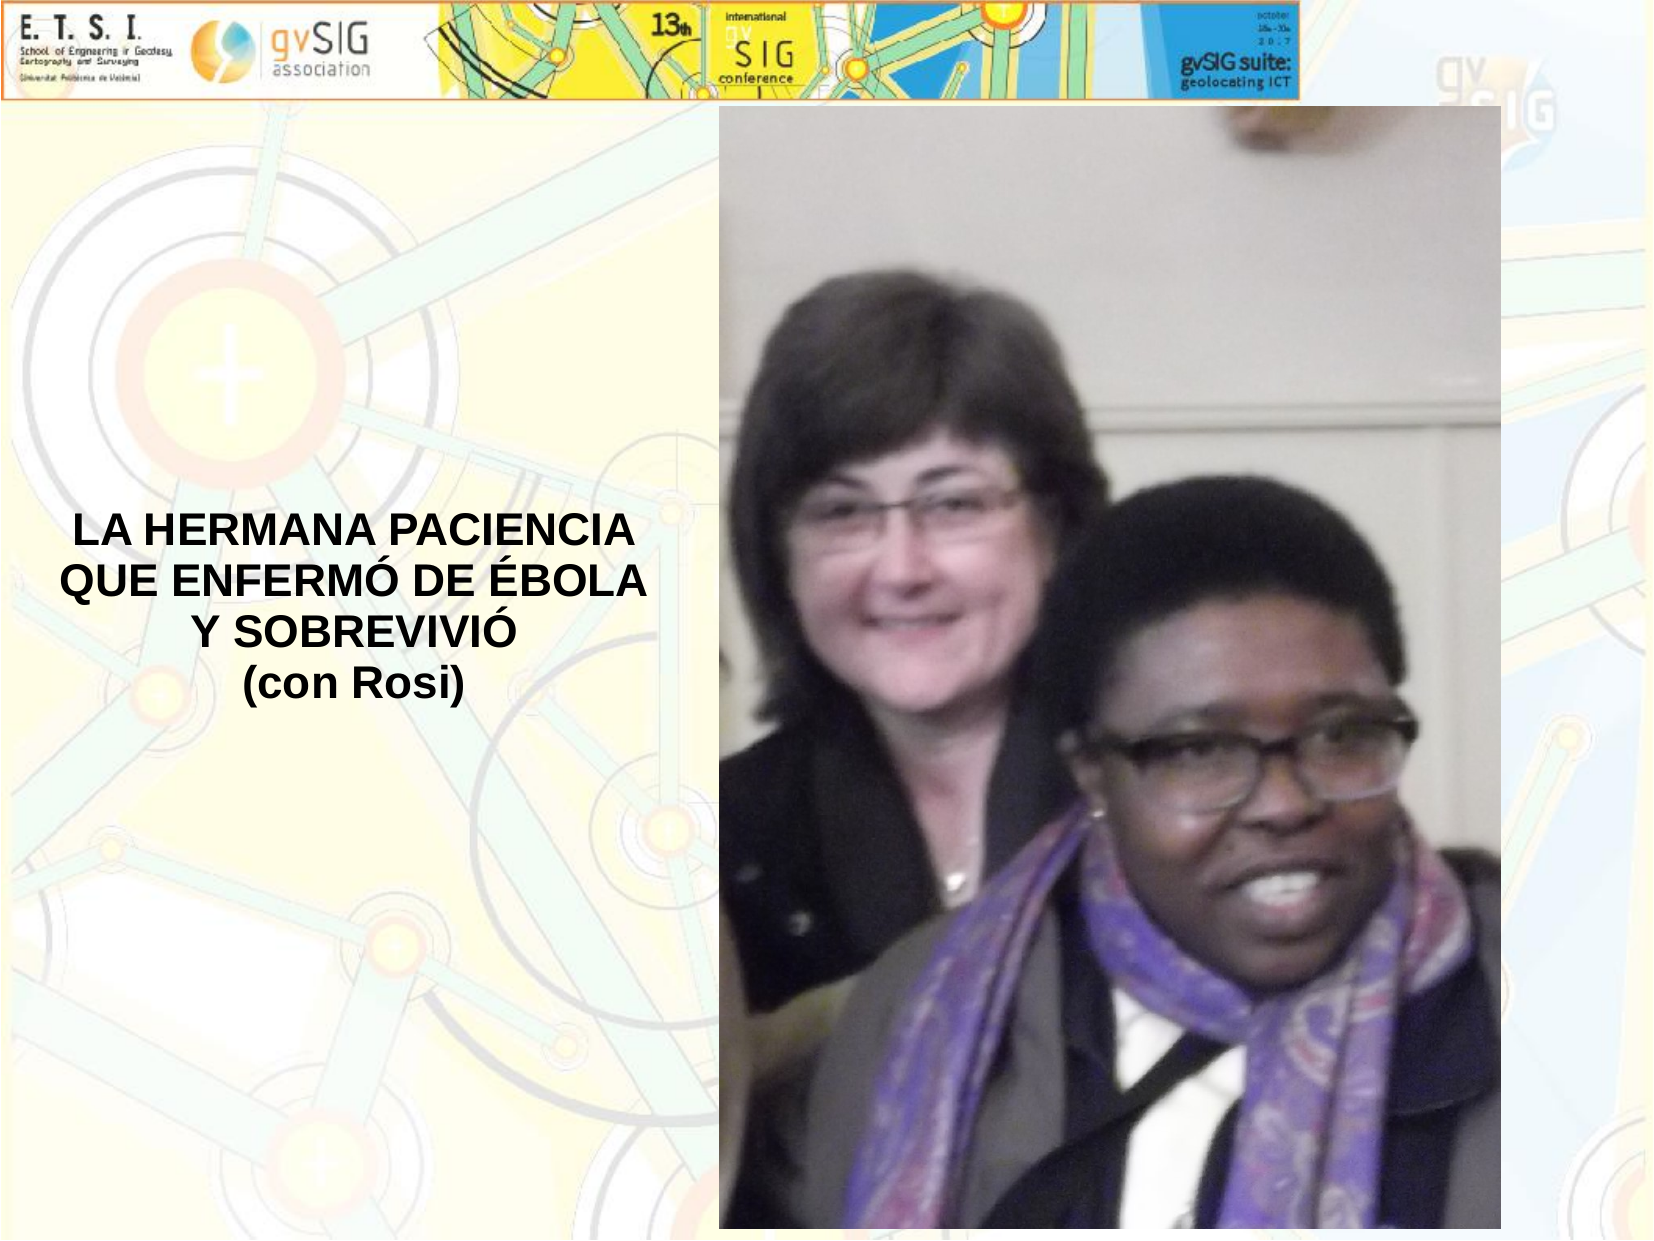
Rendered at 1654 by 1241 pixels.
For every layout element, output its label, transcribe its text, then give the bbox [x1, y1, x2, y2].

text_box LA HERMANA PACIENCIA QUE ENFERMÓ DE ÉBOLA Y SOBREVIVIÓ (con Rosi) [23, 496, 686, 720]
picture [1, 0, 1654, 1240]
